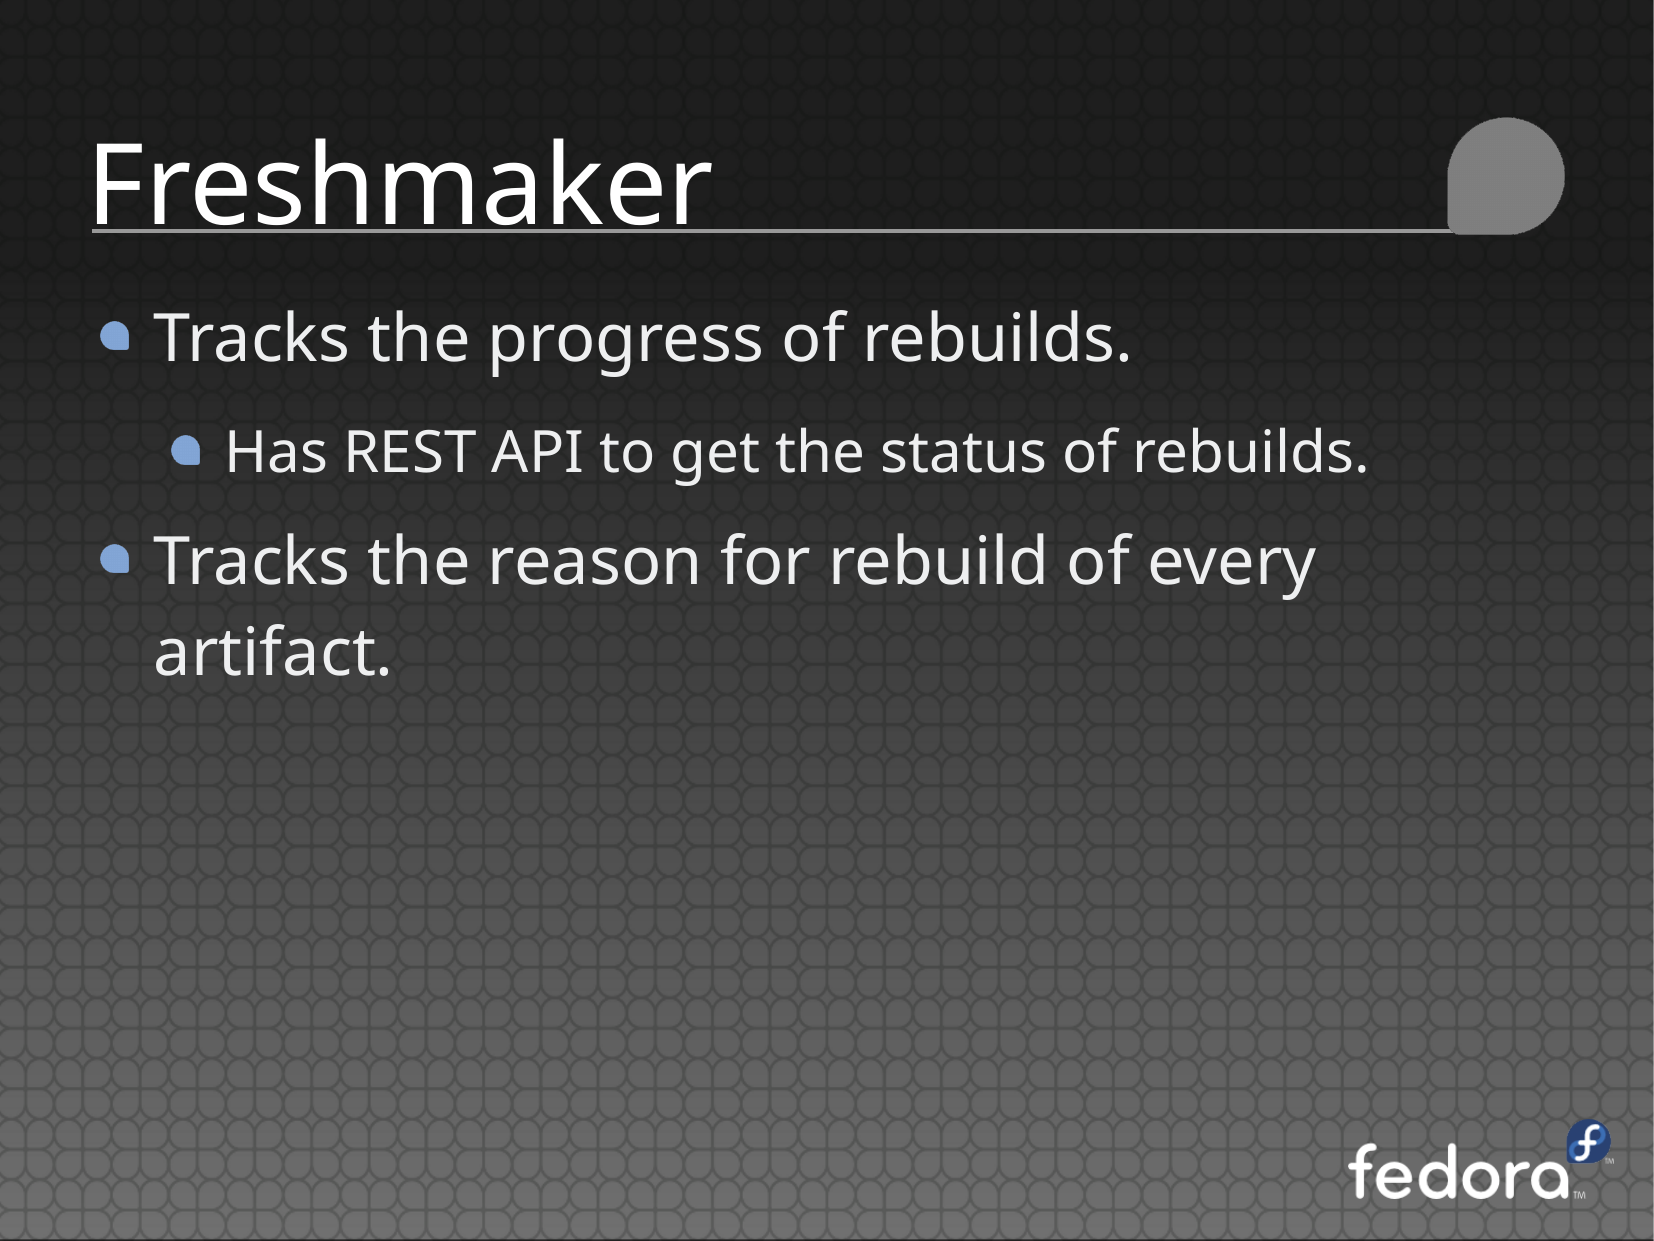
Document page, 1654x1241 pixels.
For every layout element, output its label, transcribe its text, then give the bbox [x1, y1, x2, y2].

title Freshmaker [86, 112, 1576, 249]
list Tracks the progress of rebuilds. Has REST API to get the status of rebuilds. Tracks the reason for rebuild of every artifact. [82, 290, 1571, 1010]
picture [0, 0, 1654, 1241]
